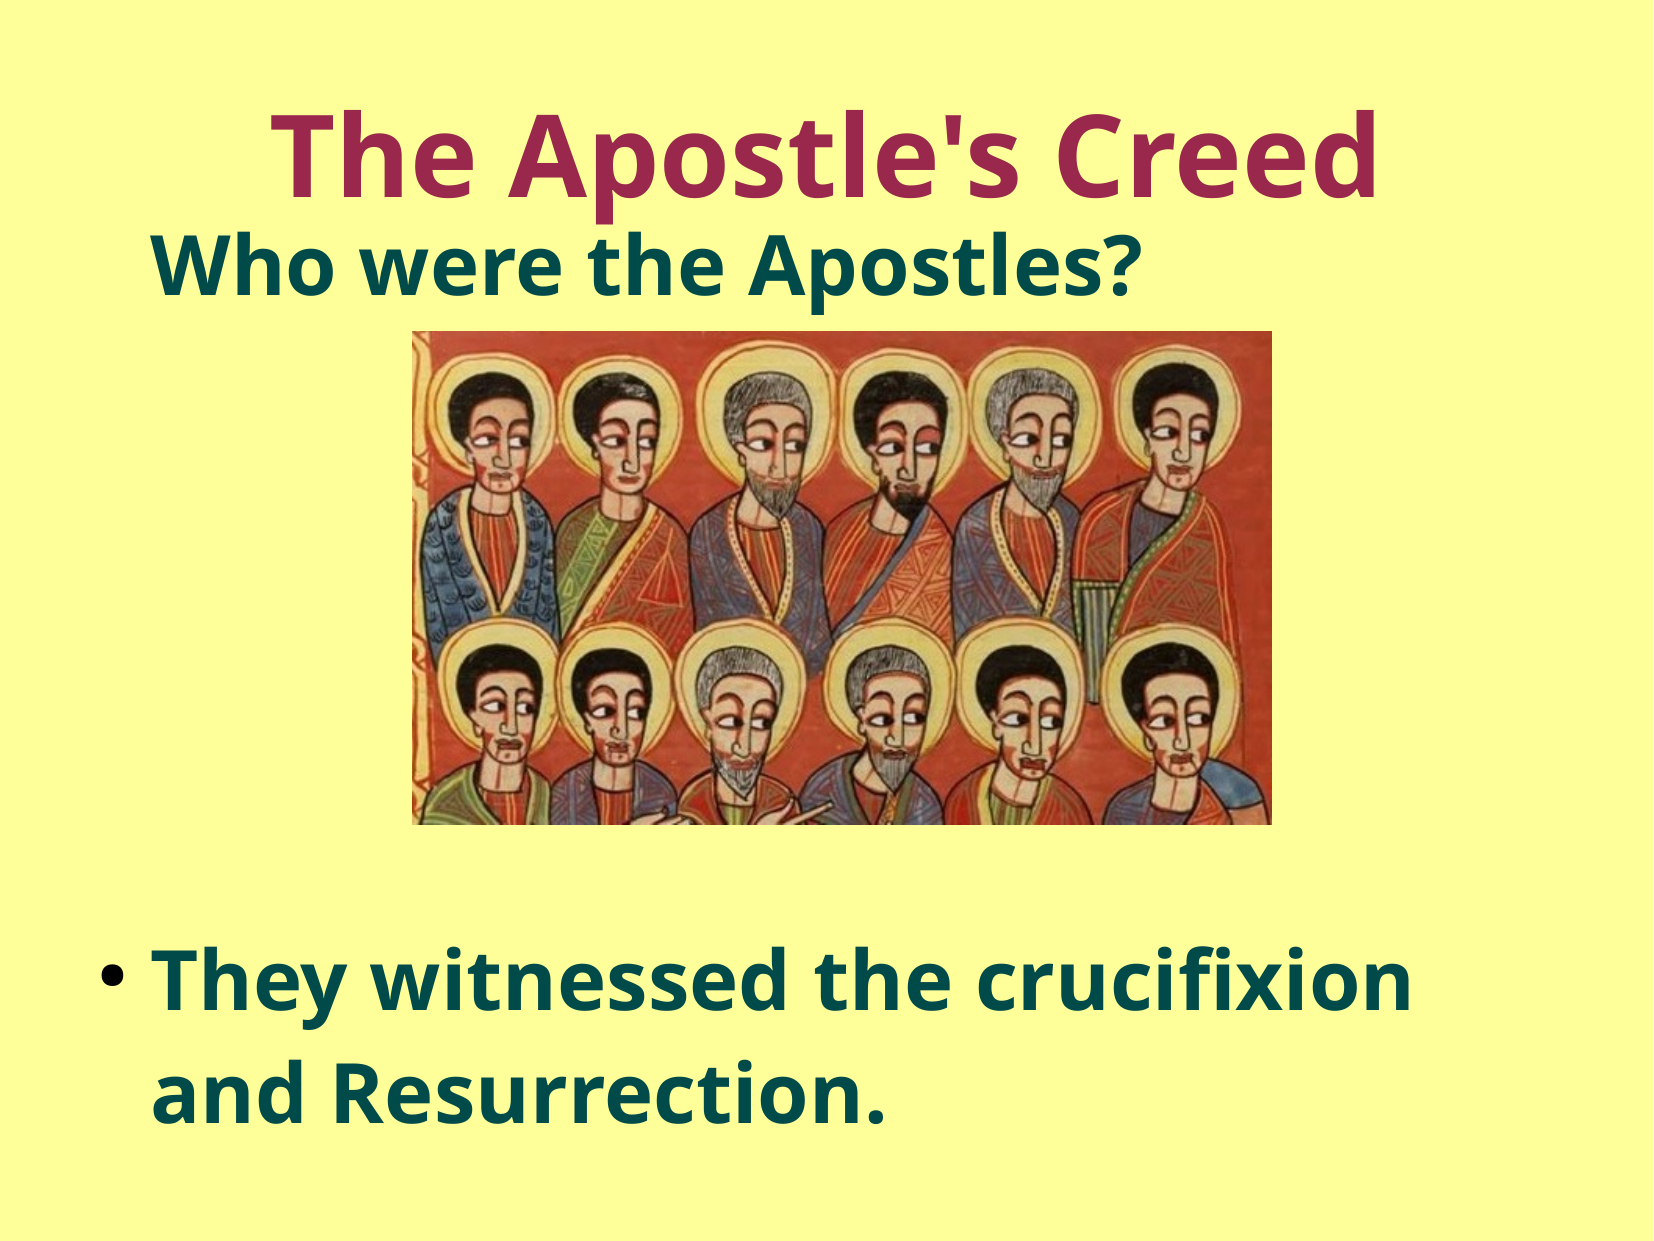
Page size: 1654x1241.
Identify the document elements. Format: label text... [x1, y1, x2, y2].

list Who were the Apostles? They witnessed the crucifixion and Resurrection. [79, 206, 1568, 1241]
title The Apostle's Creed [82, 49, 1571, 257]
picture [412, 331, 1272, 826]
